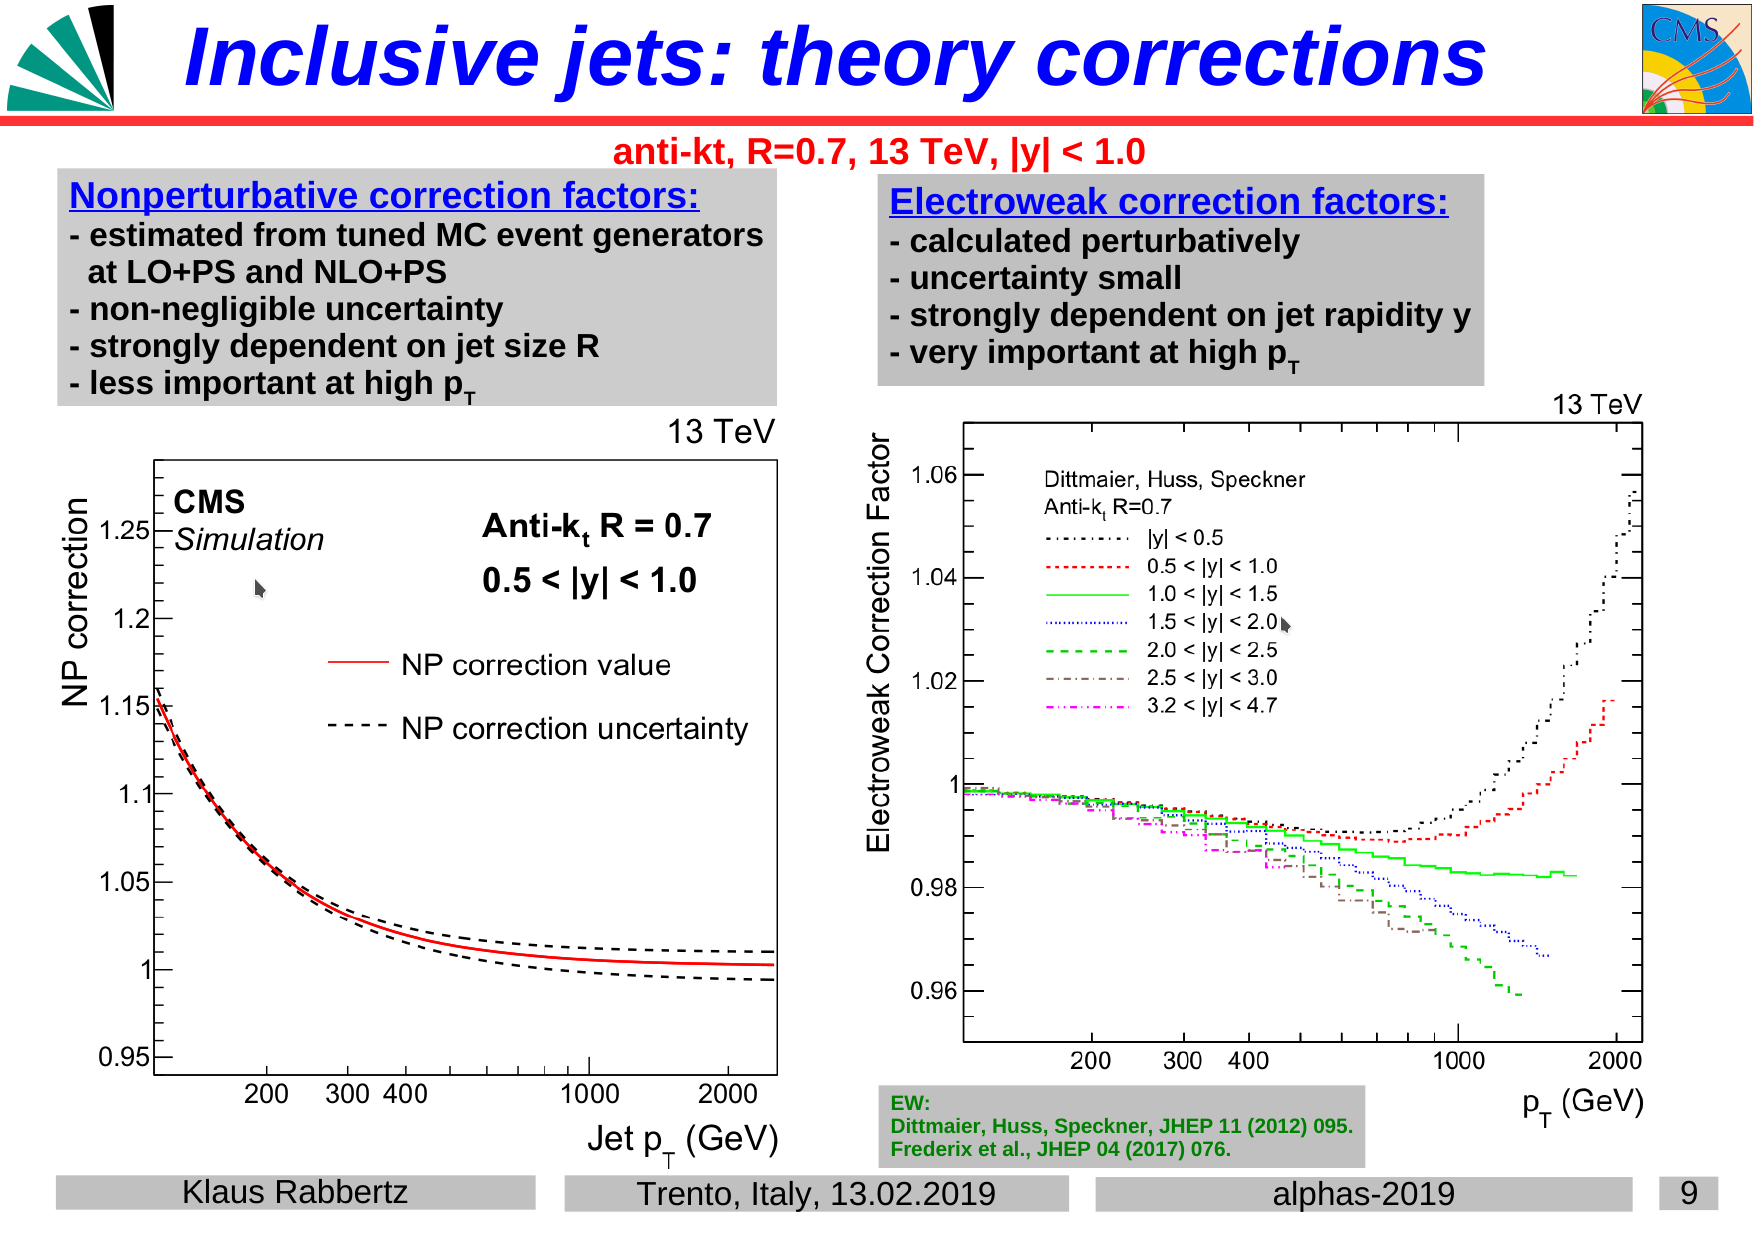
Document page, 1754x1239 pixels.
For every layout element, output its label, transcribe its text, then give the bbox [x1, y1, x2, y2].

title Inclusive jets: theory corrections [129, 0, 1545, 114]
picture [859, 385, 1657, 1133]
picture [7, 5, 114, 112]
picture [1642, 4, 1752, 114]
text_box Nonperturbative correction factors: - estimated from tuned MC event generators at LO+PS and NLO+PS - non-negligible uncertainty - strongly dependent on jet size R - less important at high pT [57, 168, 777, 406]
text_box anti-kt, R=0.7, 13 TeV, |y| < 1.0 [601, 124, 1159, 179]
text_box Electroweak correction factors: - calculated perturbatively - uncertainty small - strongly dependent on jet rapidity y - very important at high pT [877, 174, 1485, 386]
picture [49, 406, 792, 1173]
text_box EW: Dittmaier, Huss, Speckner, JHEP 11 (2012) 095. Frederix et al., JHEP 04 (2017) 076. [878, 1085, 1366, 1168]
